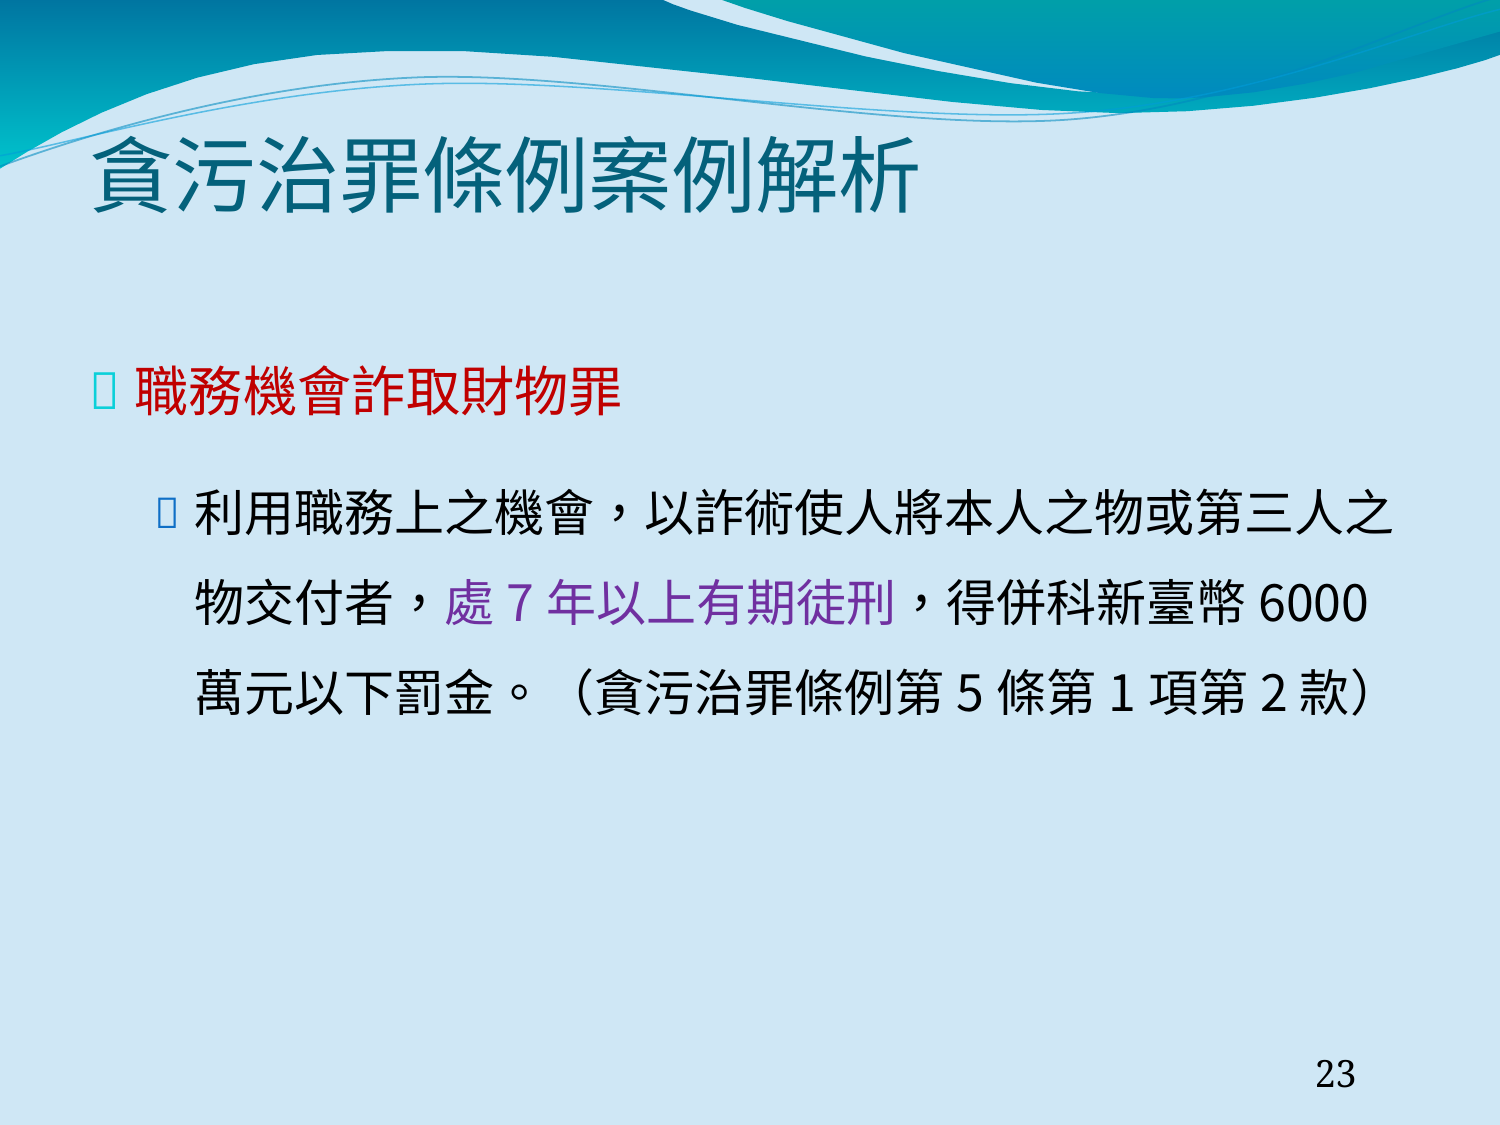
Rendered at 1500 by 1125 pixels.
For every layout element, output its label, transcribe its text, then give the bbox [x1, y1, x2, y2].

title 貪污治罪條例案例解析 [75, 115, 1425, 303]
slide_number <編號> [1299, 1042, 1425, 1103]
list 職務機會詐取財物罪 利用職務上之機會，以詐術使人將本人之物或第三人之物交付者，處7年以上有期徒刑，得併科新臺幣6000萬元以下罰金。（貪污治罪條例第5條第1項第2款） [75, 317, 1425, 1038]
